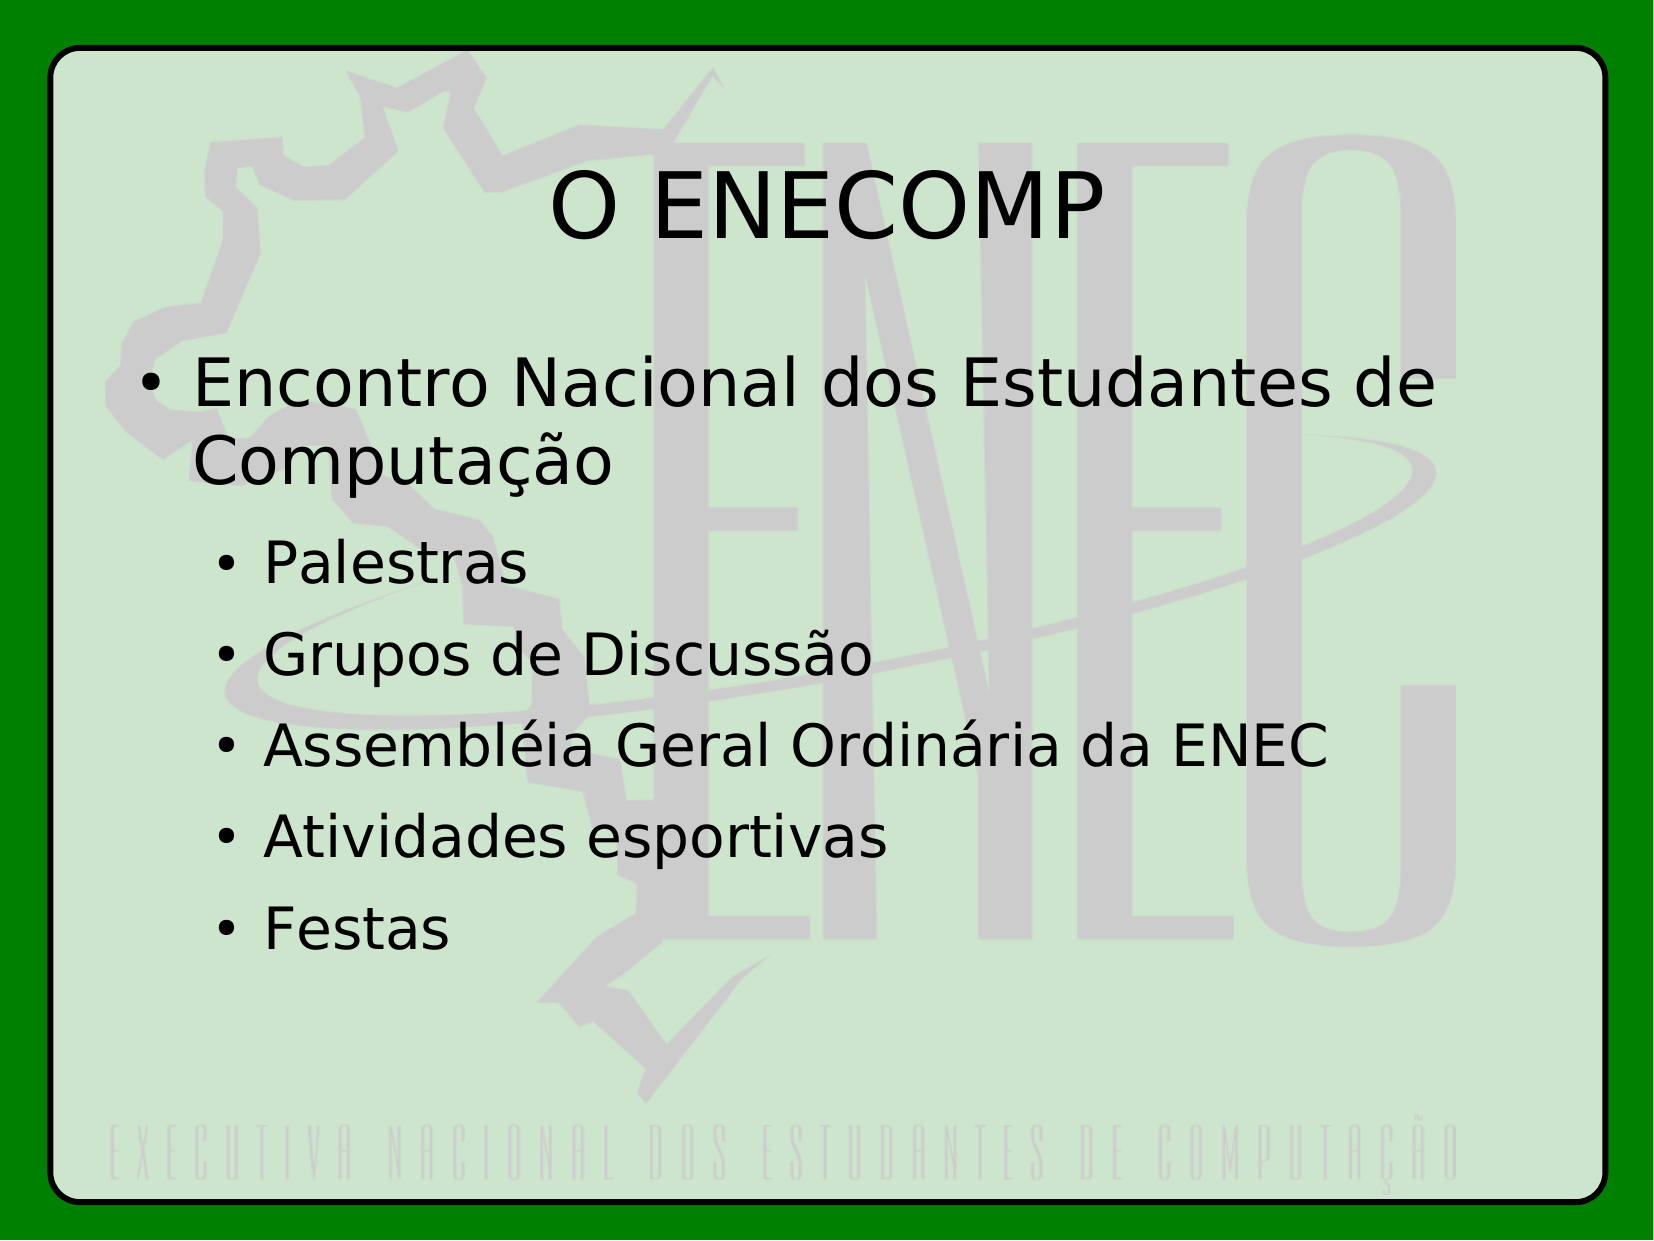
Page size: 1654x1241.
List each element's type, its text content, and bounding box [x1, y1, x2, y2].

title O ENECOMP [121, 102, 1534, 311]
list Encontro Nacional dos Estudantes de Computação Palestras Grupos de Discussão Assembléia Geral Ordinária da ENEC Atividades esportivas Festas [121, 344, 1534, 1127]
